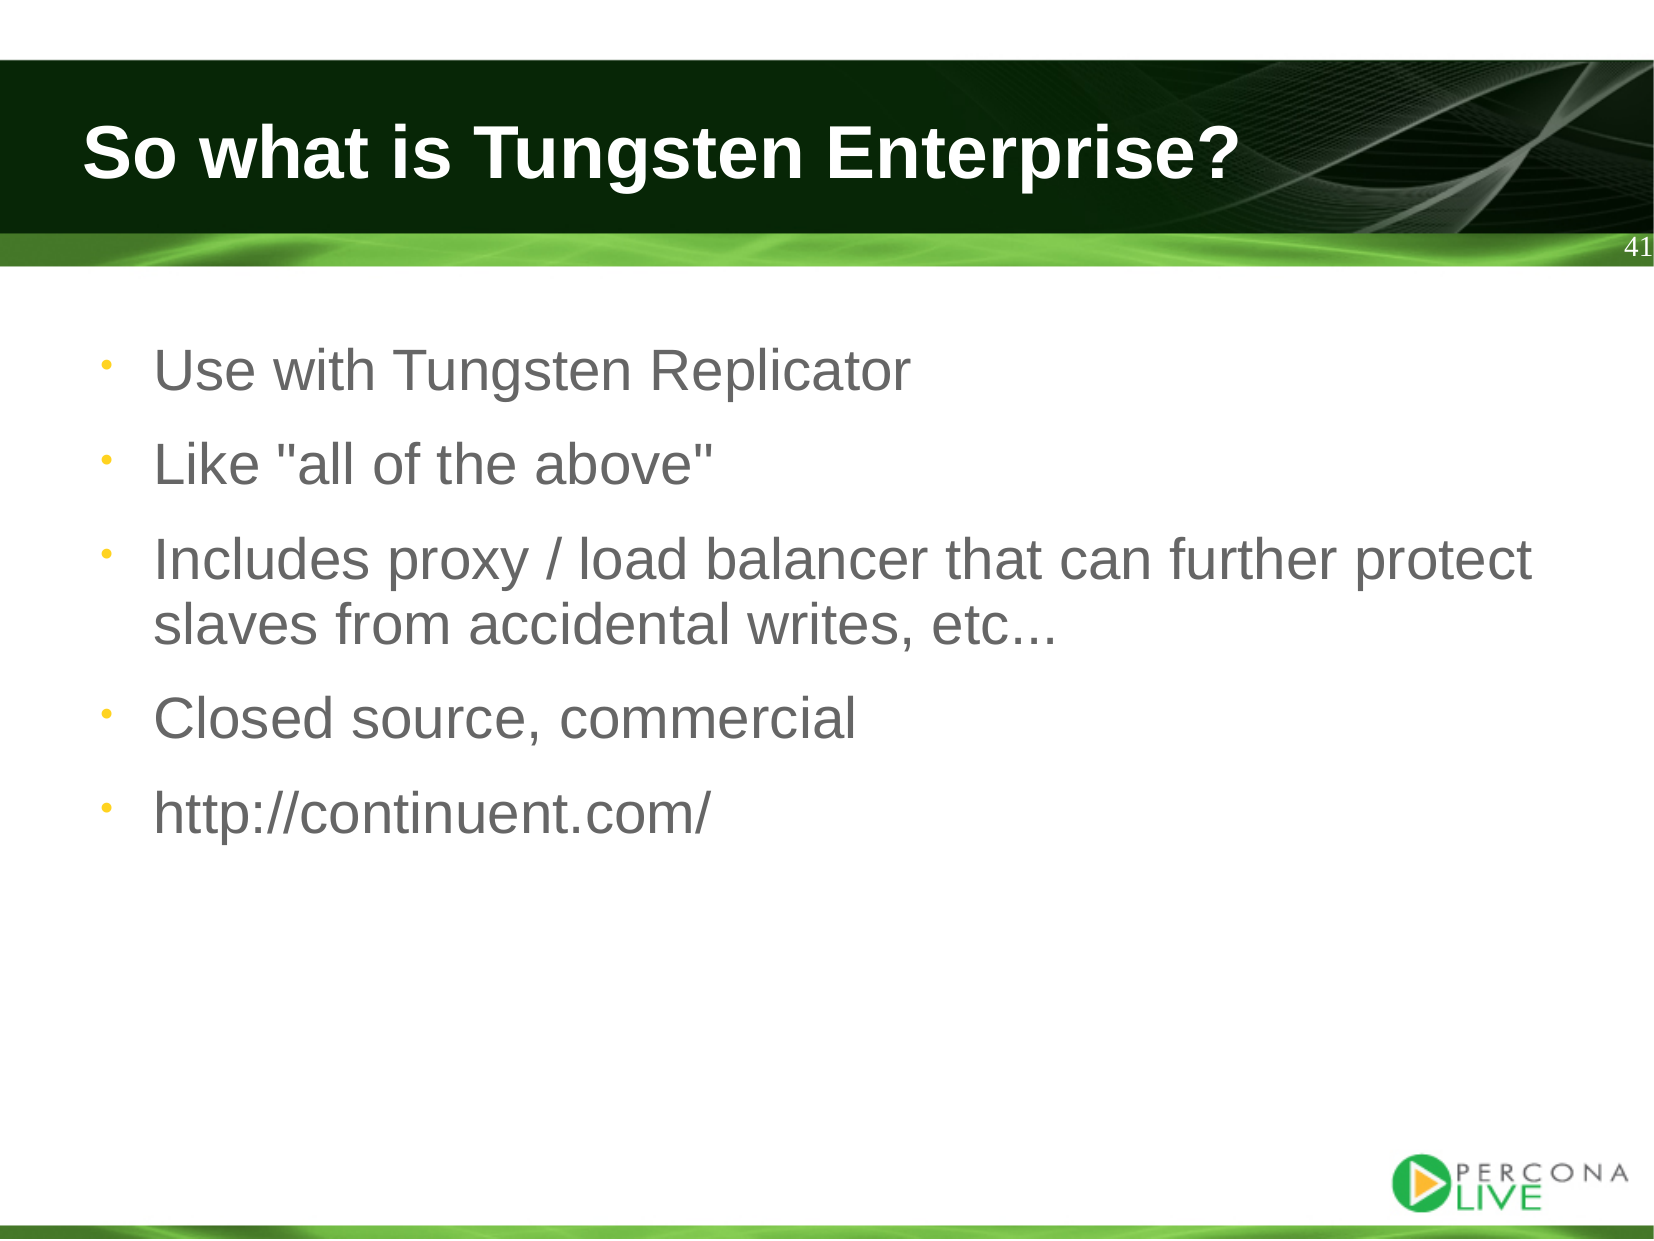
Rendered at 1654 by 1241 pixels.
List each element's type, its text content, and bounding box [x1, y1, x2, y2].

list Use with Tungsten Replicator Like "all of the above" Includes proxy / load balancer that can further protect slaves from accidental writes, etc... Closed source, commercial http://continuent.com/ [82, 337, 1571, 1109]
title So what is Tungsten Enterprise? [82, 49, 1571, 257]
picture [0, 1, 1654, 1239]
